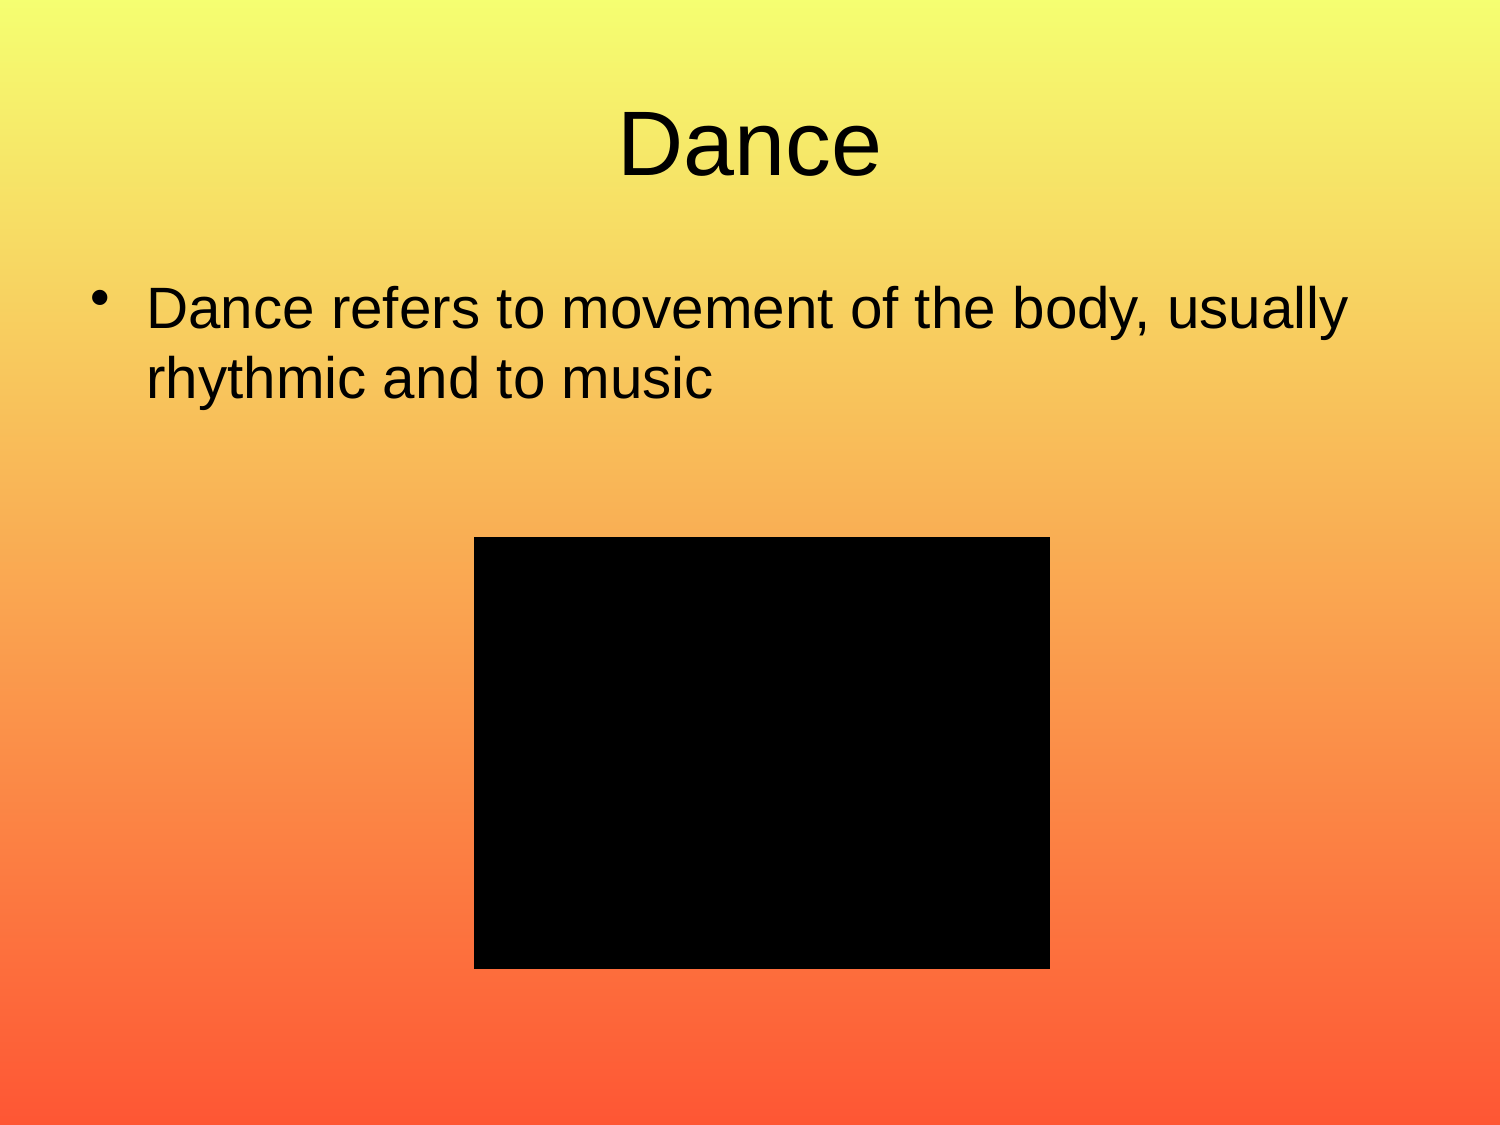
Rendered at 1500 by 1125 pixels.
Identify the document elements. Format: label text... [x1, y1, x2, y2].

picture [474, 537, 1050, 969]
list Dance refers to movement of the body, usually rhythmic and to music [75, 262, 1400, 1005]
title Dance [75, 45, 1425, 233]
